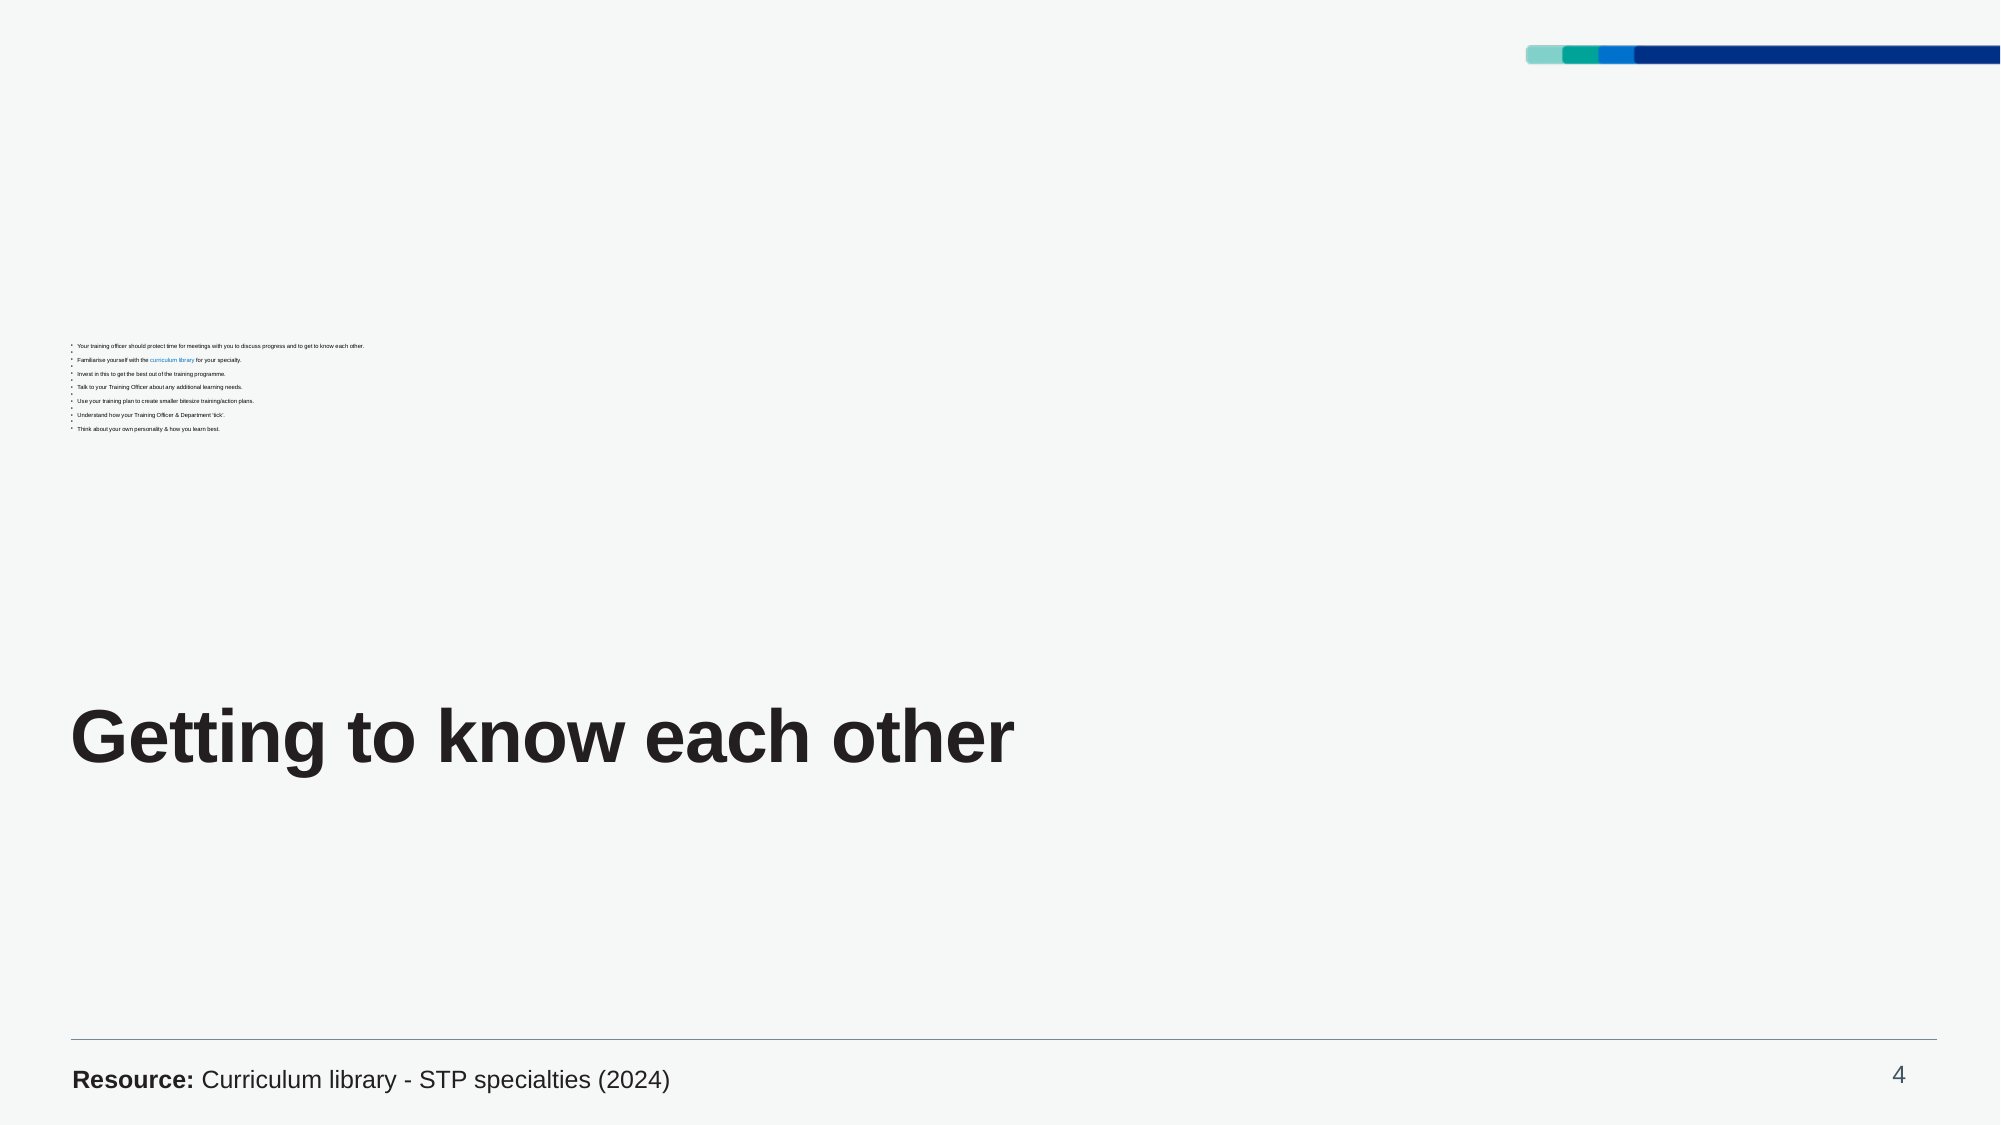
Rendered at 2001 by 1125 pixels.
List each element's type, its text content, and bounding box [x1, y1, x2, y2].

text_box Resource: Curriculum library - STP specialties (2024) [57, 1056, 695, 1102]
title Getting to know each other [69, 46, 1941, 189]
list Your training officer should protect time for meetings with you to discuss progress and to get to know each other​. Familiarise yourself with the curriculum library for your specialty​. Invest in this to get the best out of the training programme​. Talk to your Training Officer about any additional learning needs​. Use your training plan to create smaller bitesize training/action plans. Understand how your Training Officer & Department ‘tick’​. Think about your own personality & how you learn best. [67, 246, 1938, 986]
